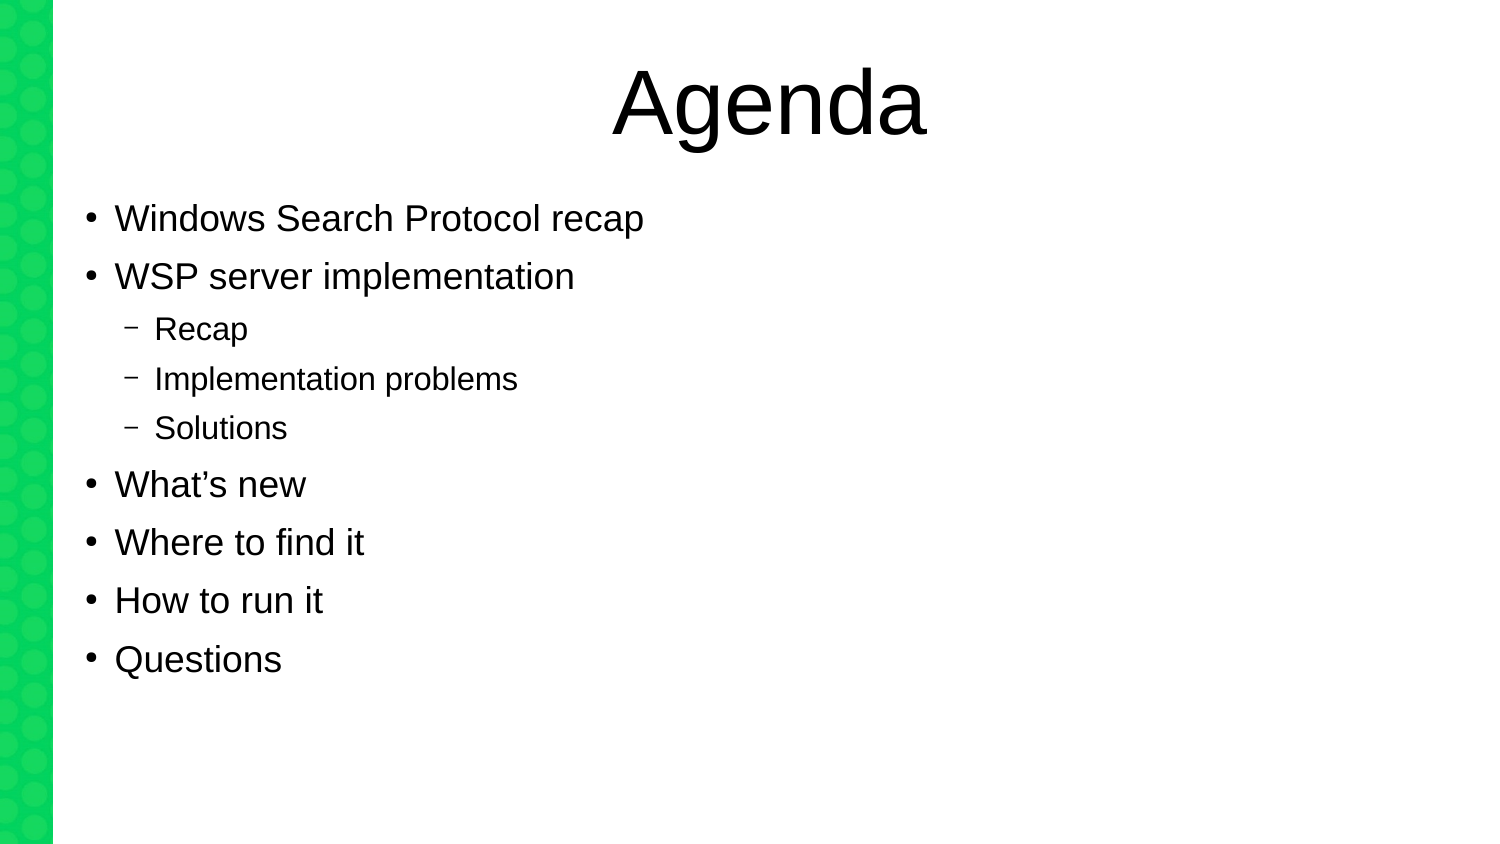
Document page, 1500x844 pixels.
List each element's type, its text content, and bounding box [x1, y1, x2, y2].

list Windows Search Protocol recap WSP server implementation Recap Implementation problems Solutions What’s new Where to find it How to run it Questions [75, 197, 1425, 687]
picture [0, 0, 61, 844]
title Agenda [143, 51, 1397, 154]
